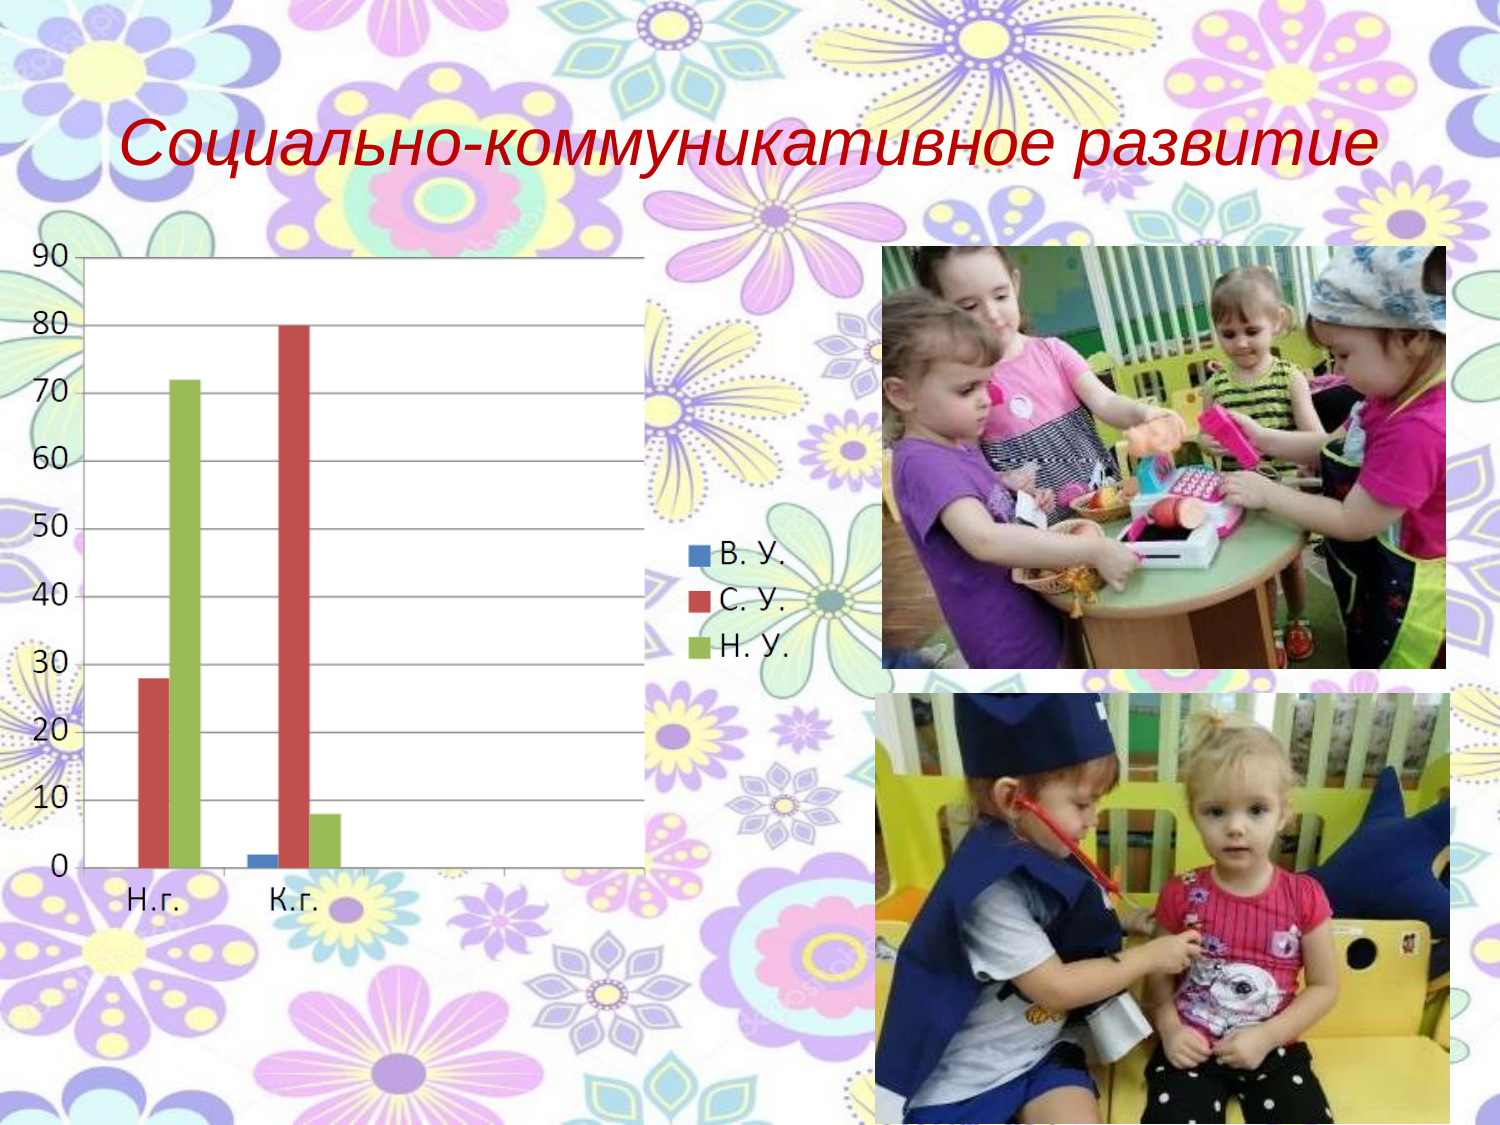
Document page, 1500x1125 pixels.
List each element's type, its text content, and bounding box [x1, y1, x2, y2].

picture [875, 693, 1450, 1124]
picture [882, 246, 1446, 669]
text_box Социально-коммуникативное развитие [75, 45, 1425, 233]
picture [5, 232, 821, 976]
